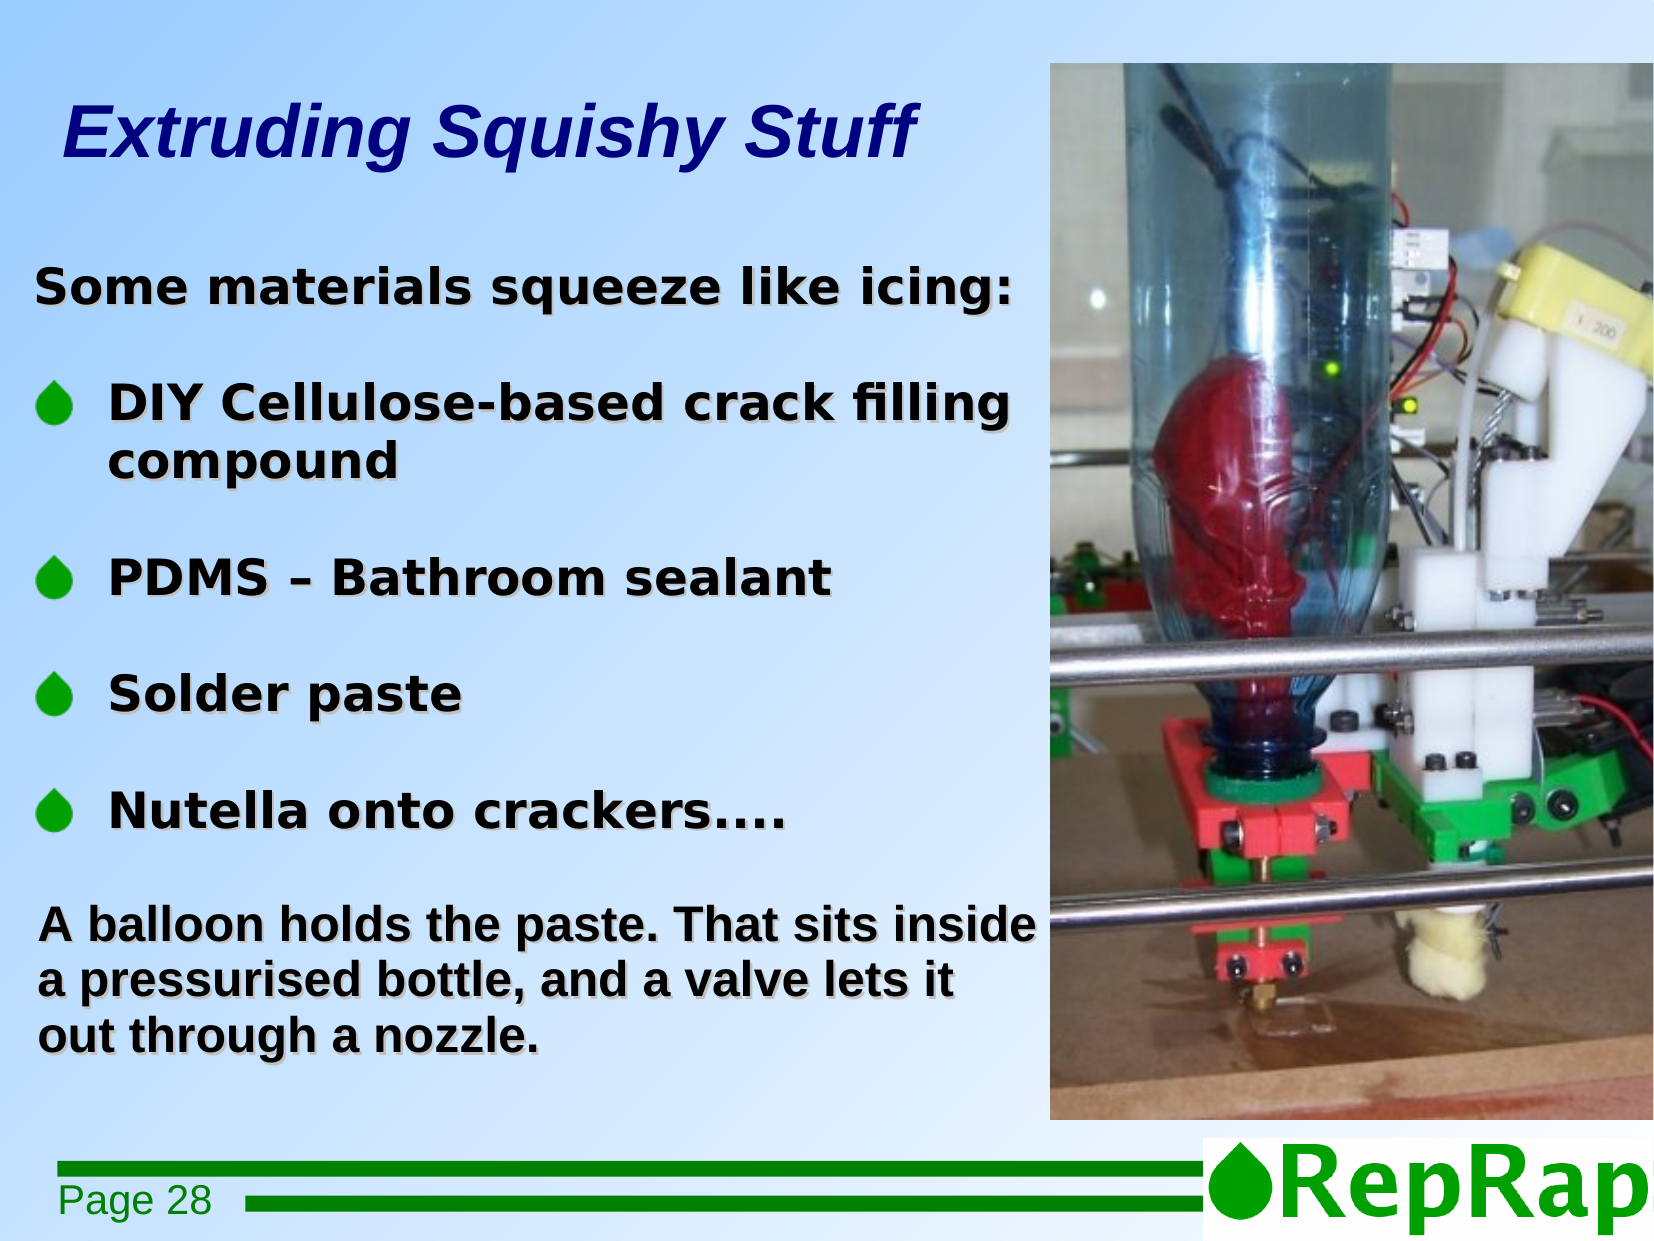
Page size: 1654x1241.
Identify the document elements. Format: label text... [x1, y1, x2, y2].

picture [1050, 63, 1654, 1120]
text_box Some materials squeeze like icing: DIY Cellulose-based crack filling compound PDMS – Bathroom sealant Solder paste Nutella onto crackers.... A balloon holds the paste. That sits inside a pressurised bottle, and a valve lets it out through a nozzle. [33, 257, 1041, 1119]
title Extruding Squishy Stuff [62, 53, 1628, 210]
text_box [95, 232, 1050, 905]
picture [1203, 1138, 1654, 1241]
